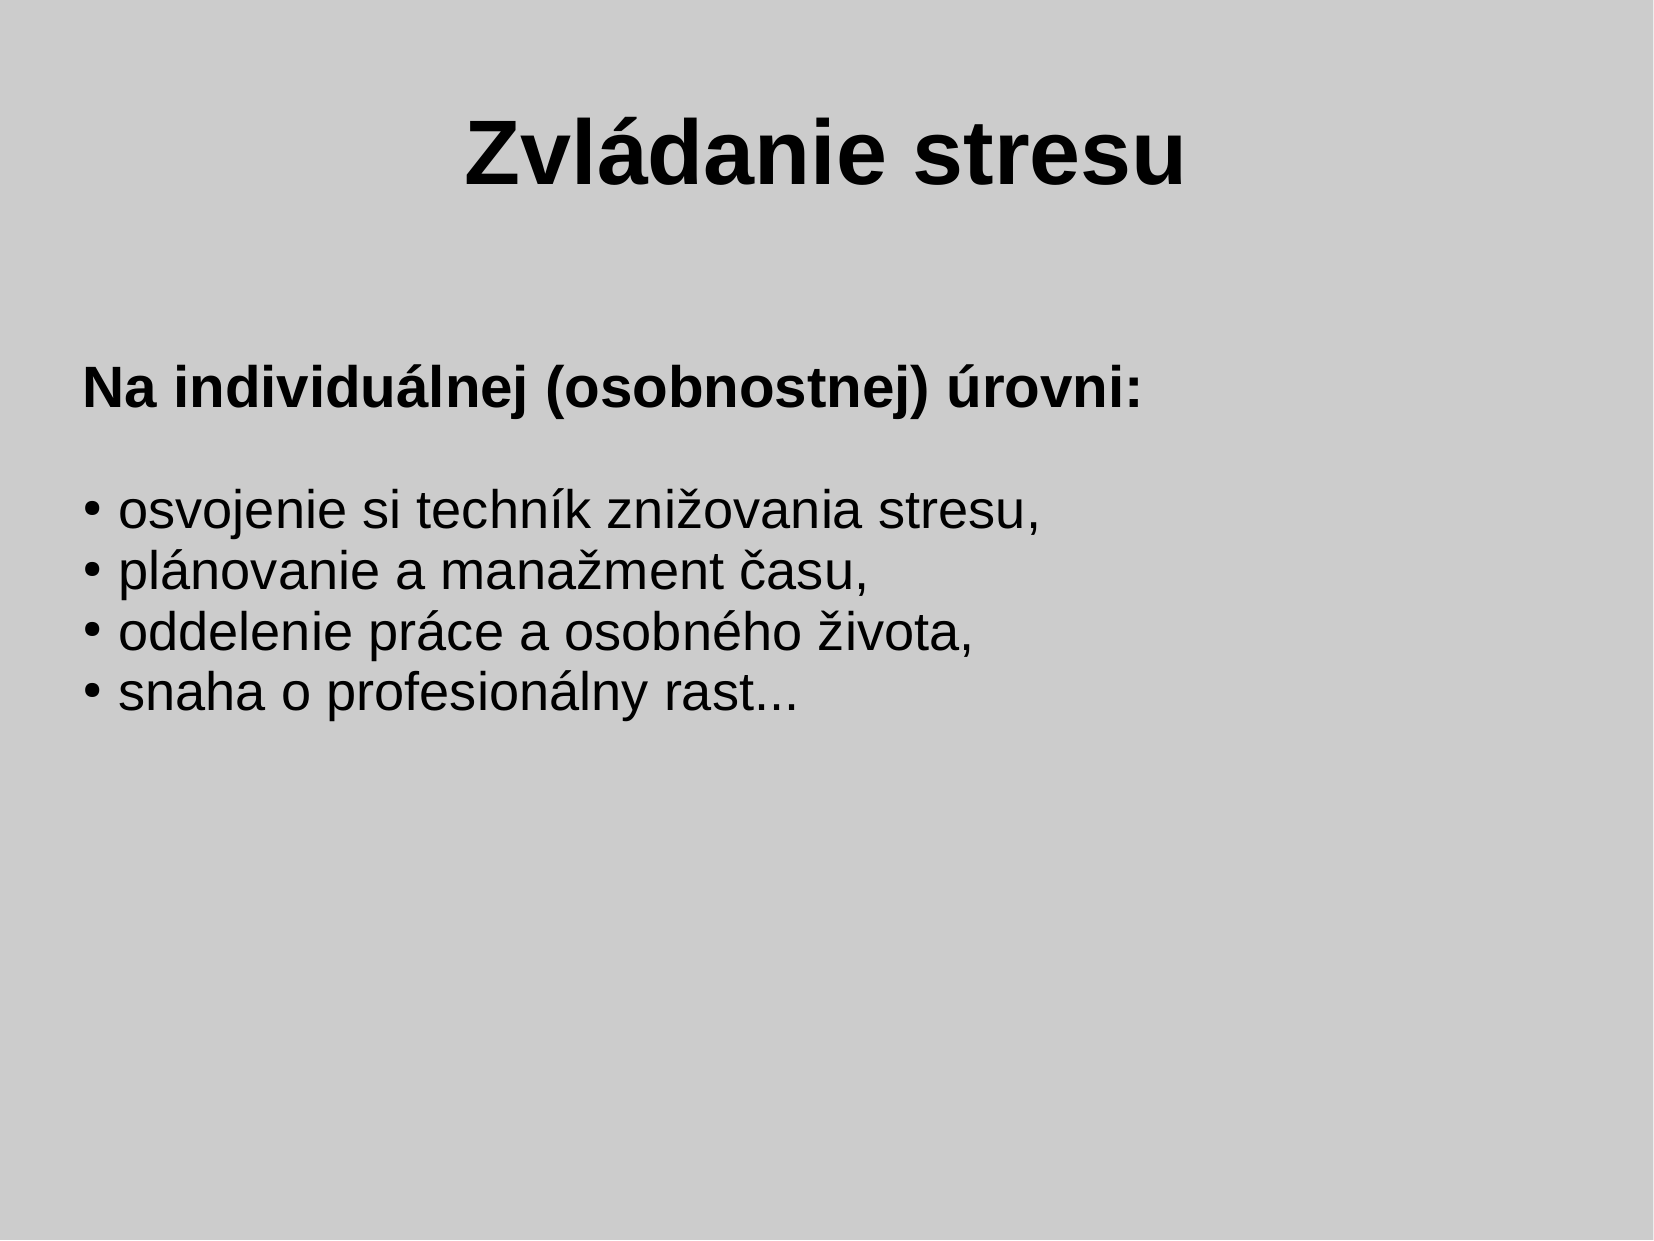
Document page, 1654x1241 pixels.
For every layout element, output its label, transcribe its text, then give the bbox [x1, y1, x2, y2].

subtitle Na individuálnej (osobnostnej) úrovni: osvojenie si techník znižovania stresu, plánovanie a manažment času, oddelenie práce a osobného života, snaha o profesionálny rast... [82, 354, 1571, 1173]
title Zvládanie stresu [82, 49, 1571, 257]
